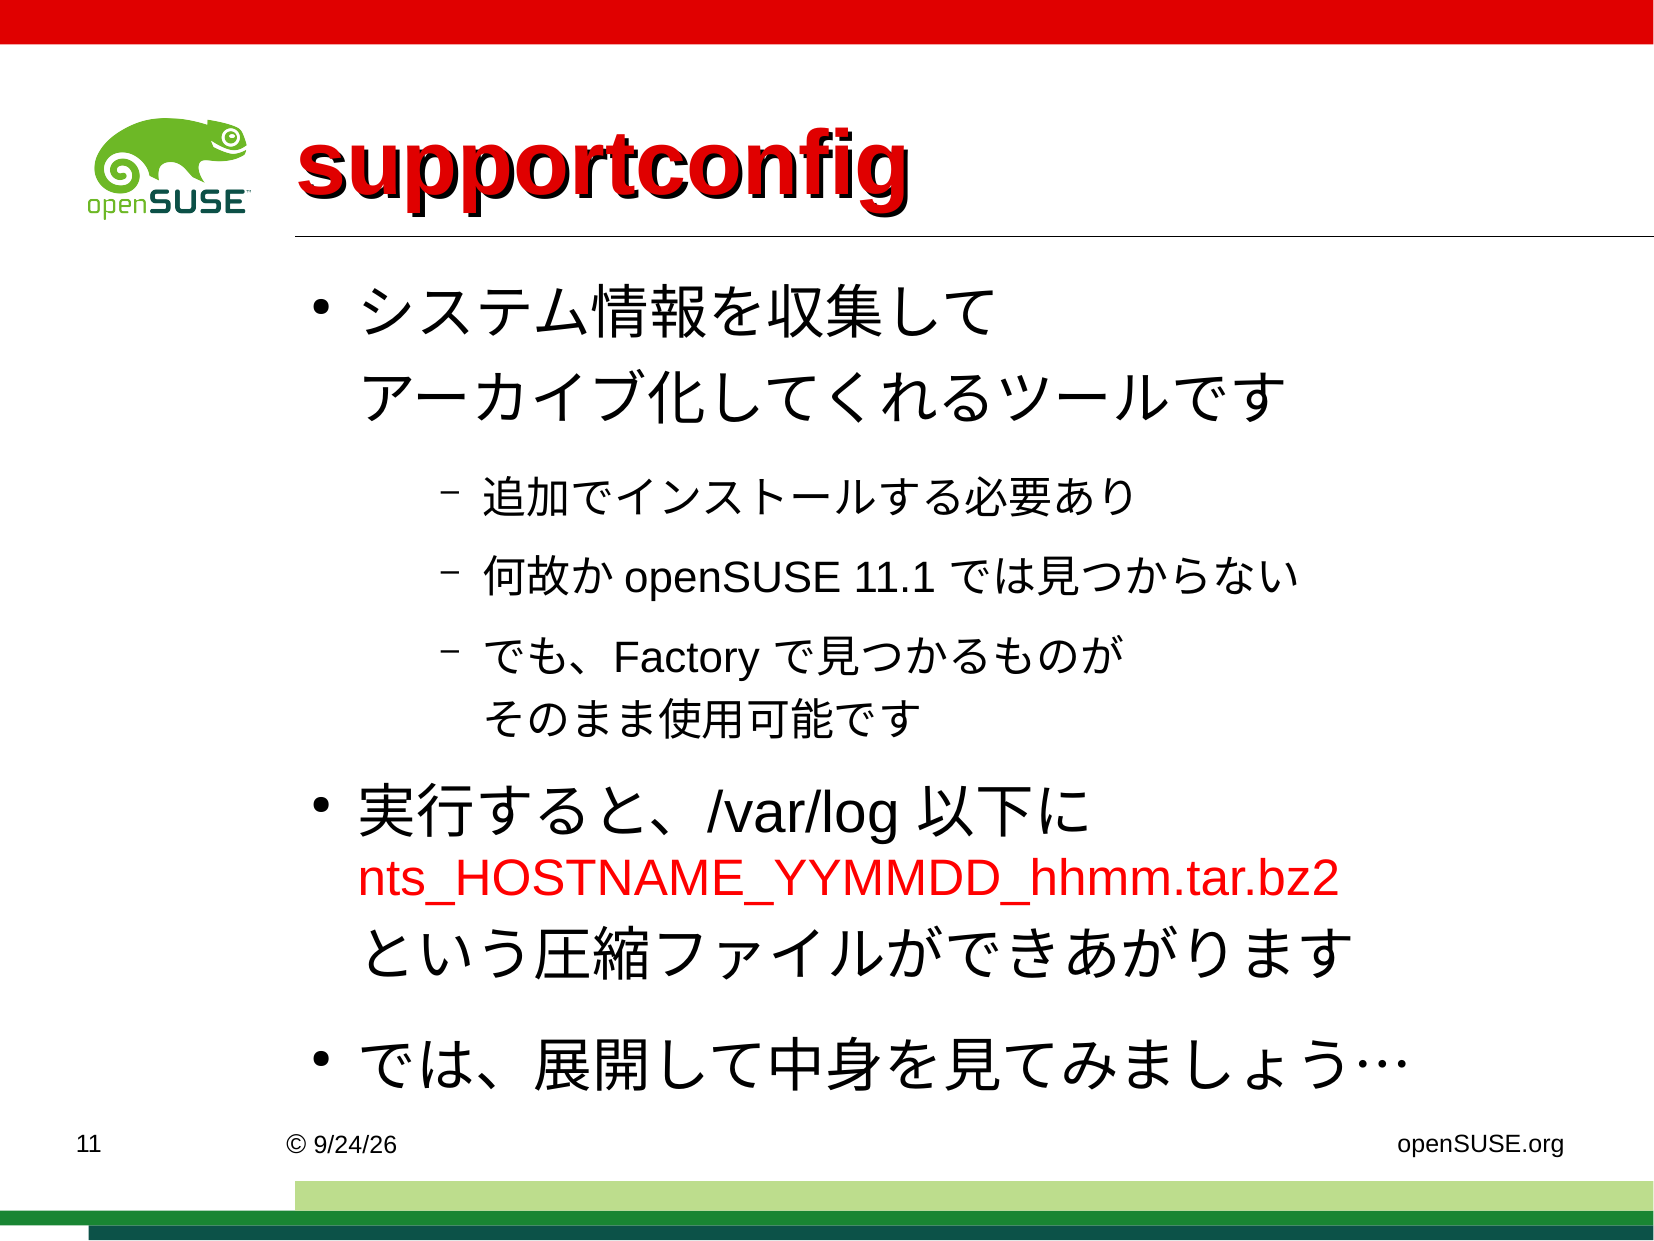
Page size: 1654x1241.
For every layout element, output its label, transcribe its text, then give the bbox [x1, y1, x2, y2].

text_box <番号> [77, 1122, 189, 1164]
text_box openSUSE.org [1373, 1122, 1580, 1164]
title supportconfig [295, 113, 1571, 212]
picture [88, 118, 251, 220]
text_box © 2/19/09 Satoru Matsumoto [271, 1122, 661, 1166]
text_box [0, 1181, 1654, 1241]
list システム情報を収集して アーカイブ化してくれるツールです 追加でインストールする必要あり 何故か openSUSE 11.1 では見つからない でも、Factory で見つかるものが そのまま使用可能です 実行すると、/var/log 以下に nts_HOSTNAME_YYMMDD_hhmm.tar.bz2 という圧縮ファイルができあがります では、展開して中身を見てみましょう… [295, 265, 1565, 1109]
text_box [0, 0, 1654, 45]
